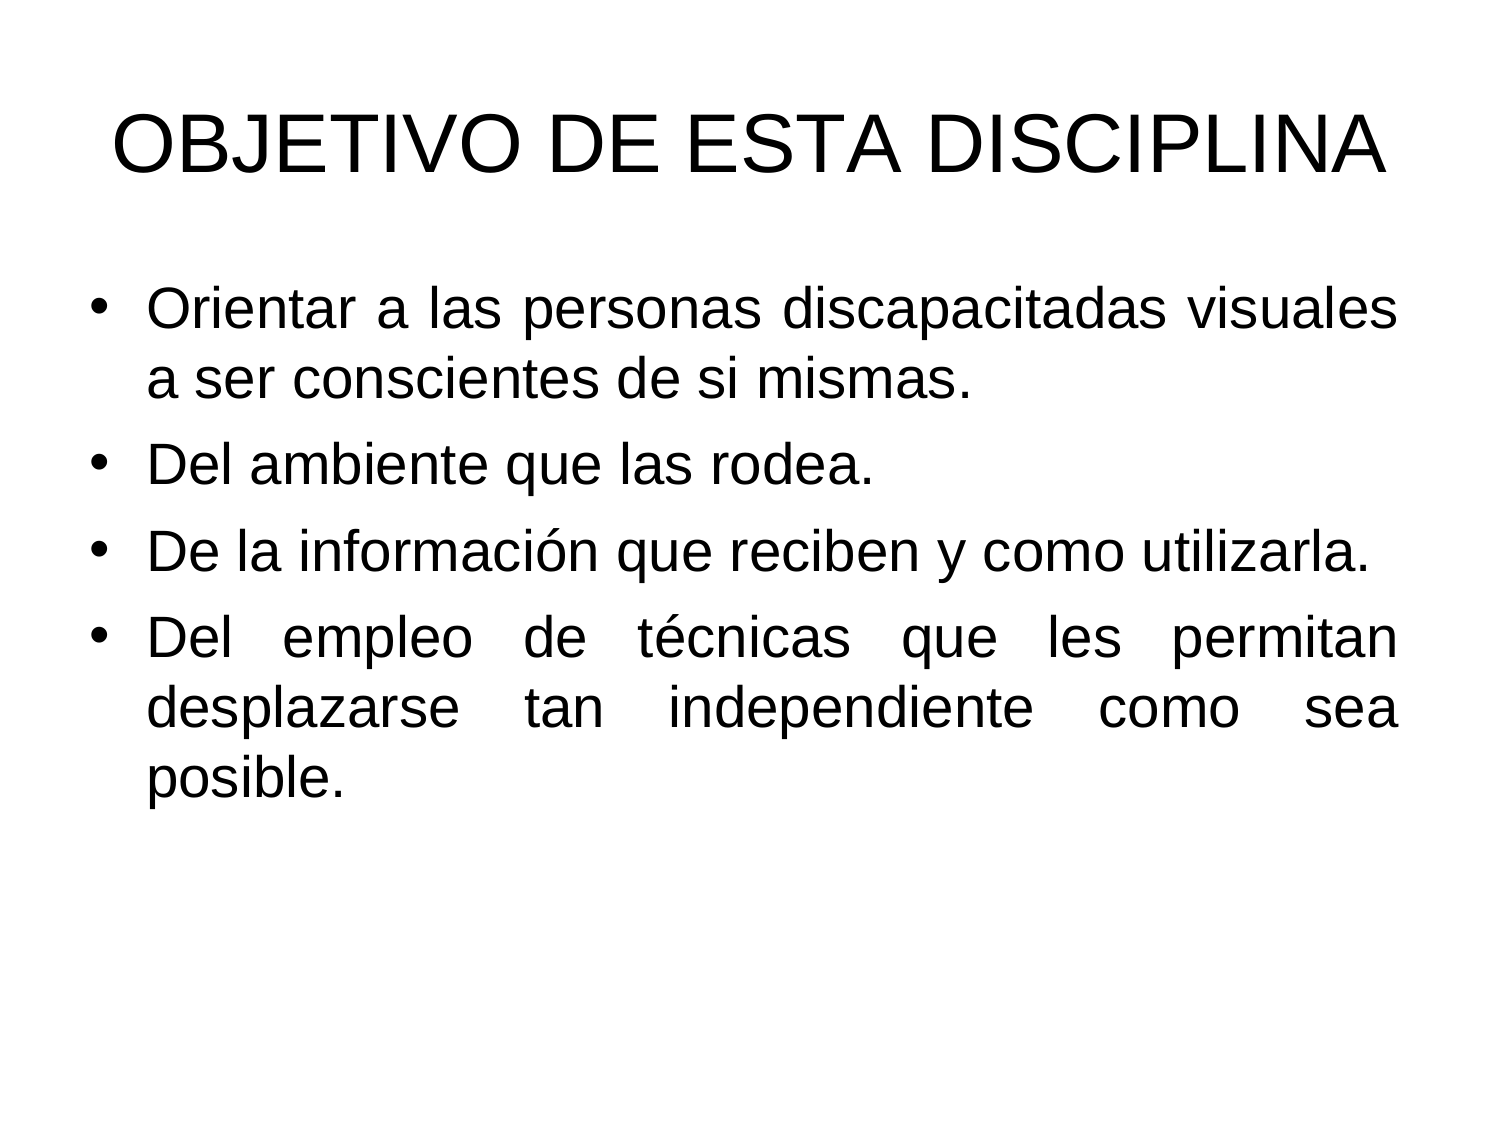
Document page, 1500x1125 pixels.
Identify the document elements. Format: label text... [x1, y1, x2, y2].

title OBJETIVO DE ESTA DISCIPLINA [75, 45, 1426, 233]
list Orientar a las personas discapacitadas visuales a ser conscientes de si mismas. Del ambiente que las rodea. De la información que reciben y como utilizarla. Del empleo de técnicas que les permitan desplazarse tan independiente como sea posible. [75, 262, 1426, 1005]
